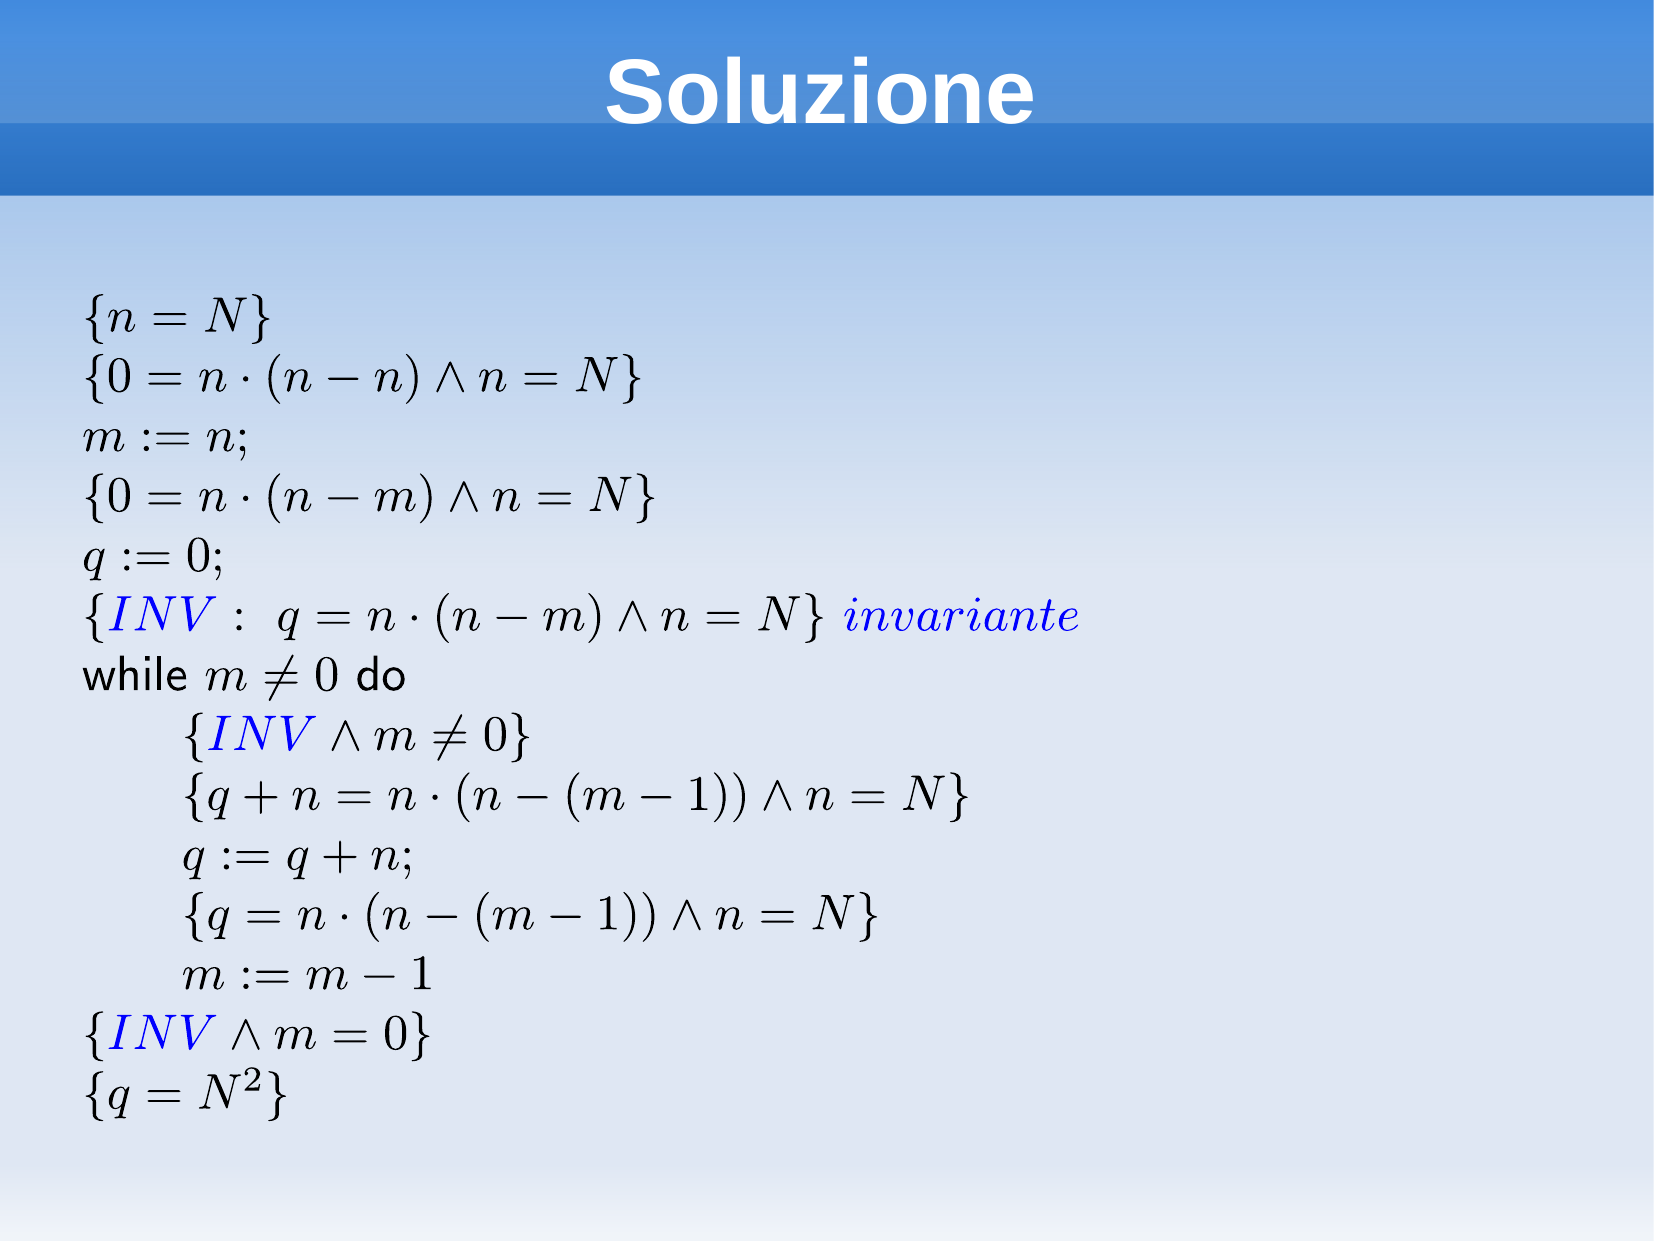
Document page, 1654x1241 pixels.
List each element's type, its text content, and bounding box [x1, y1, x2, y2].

text_box [81, 294, 1080, 1122]
picture [0, 0, 1654, 1241]
title Soluzione [76, 0, 1565, 196]
